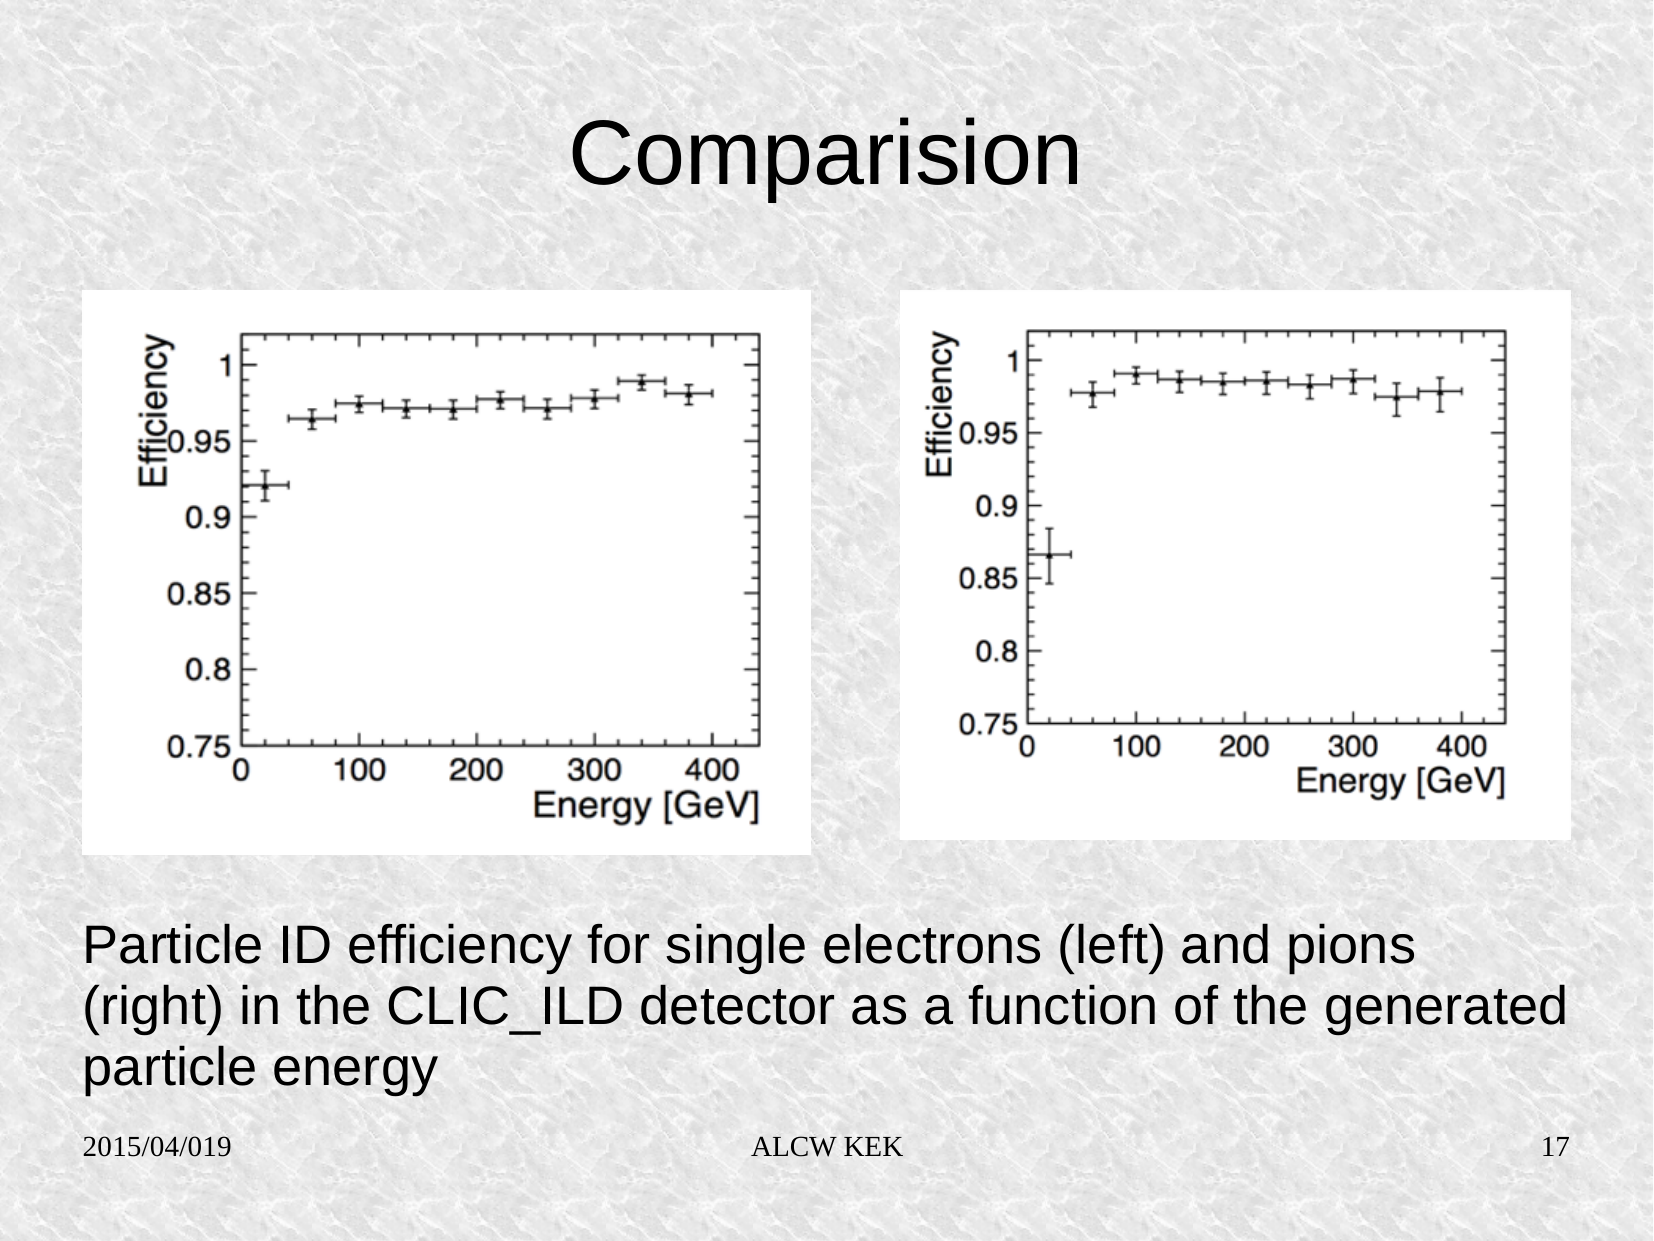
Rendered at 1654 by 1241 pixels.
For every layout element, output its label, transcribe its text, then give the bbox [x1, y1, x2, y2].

title Comparision [82, 49, 1571, 257]
list Particle ID efficiency for single electrons (left) and pions (right) in the CLIC_ILD detector as a function of the generated particle energy [82, 915, 1571, 1109]
picture [0, 0, 1654, 1241]
